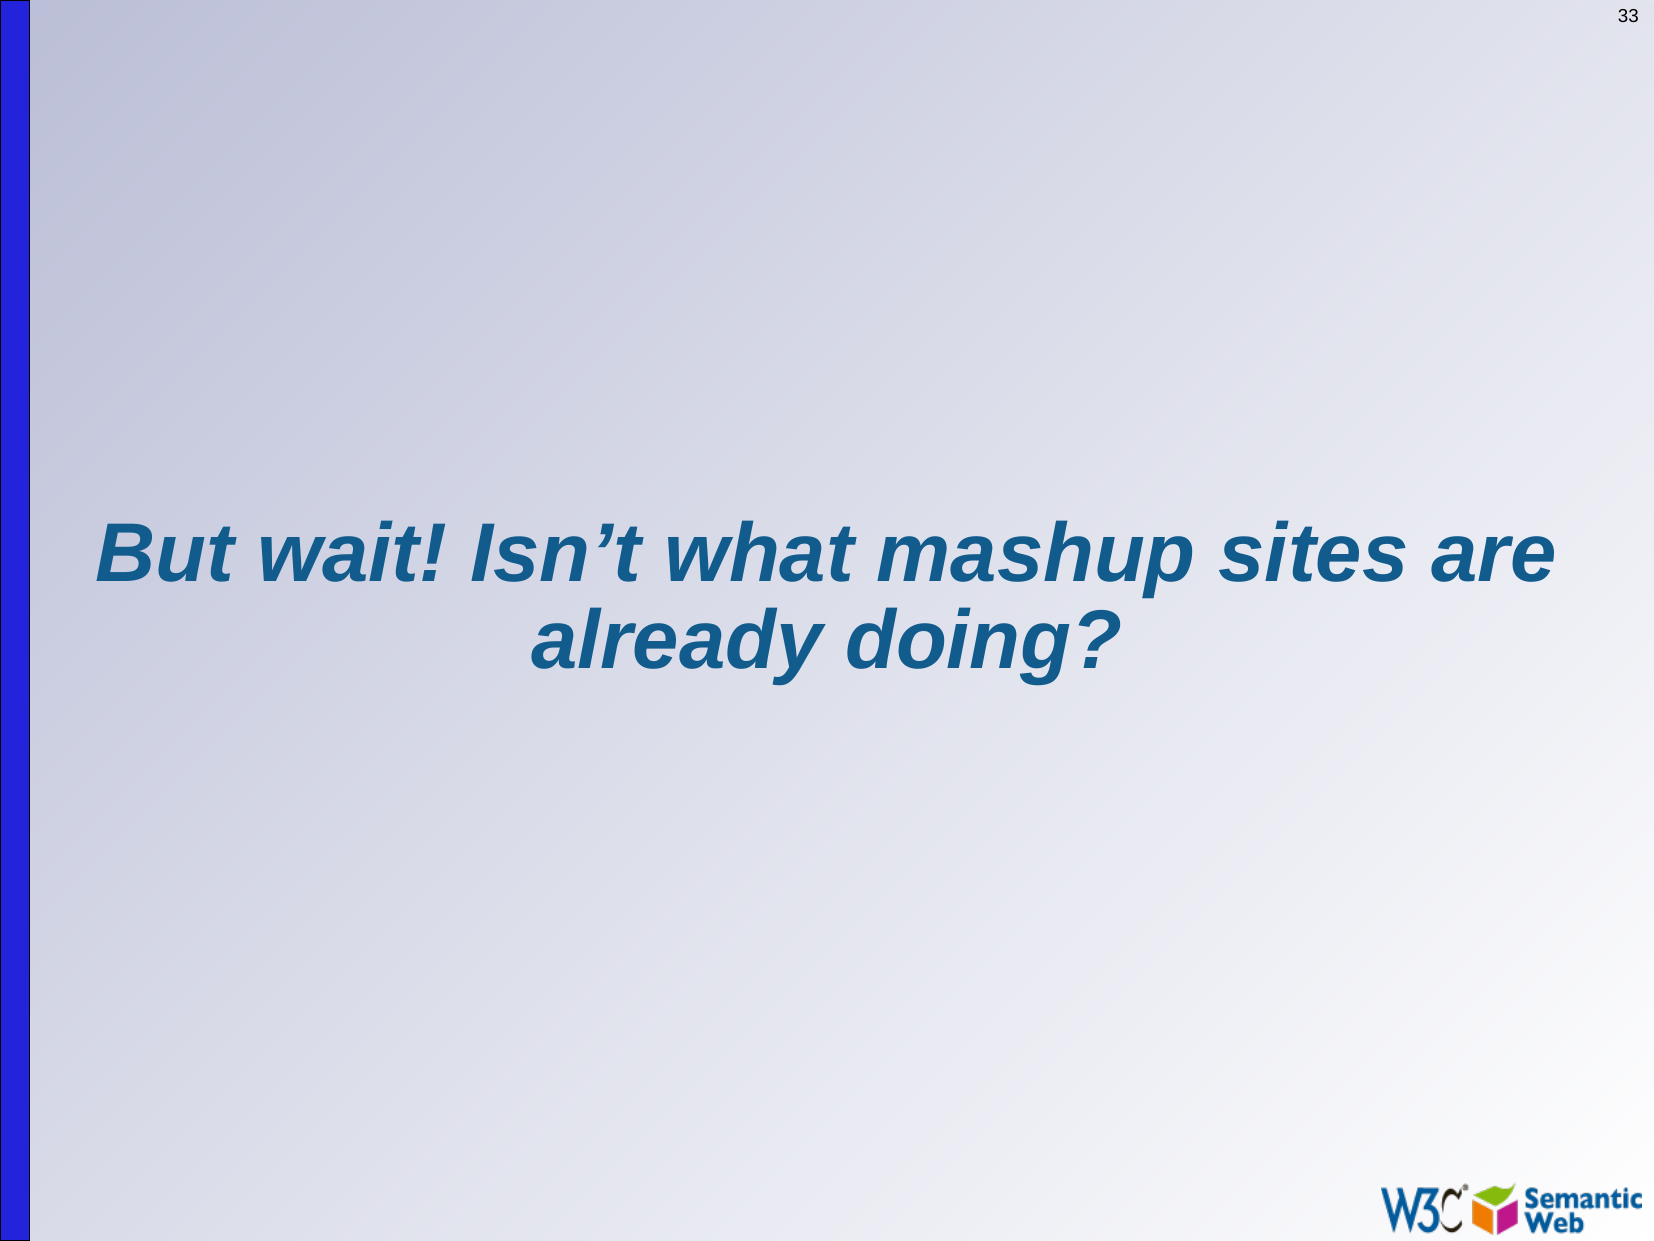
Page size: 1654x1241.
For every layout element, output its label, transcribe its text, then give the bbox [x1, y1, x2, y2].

picture [1381, 1181, 1642, 1235]
title But wait! Isn’t what mashup sites are already doing? [59, 507, 1595, 689]
